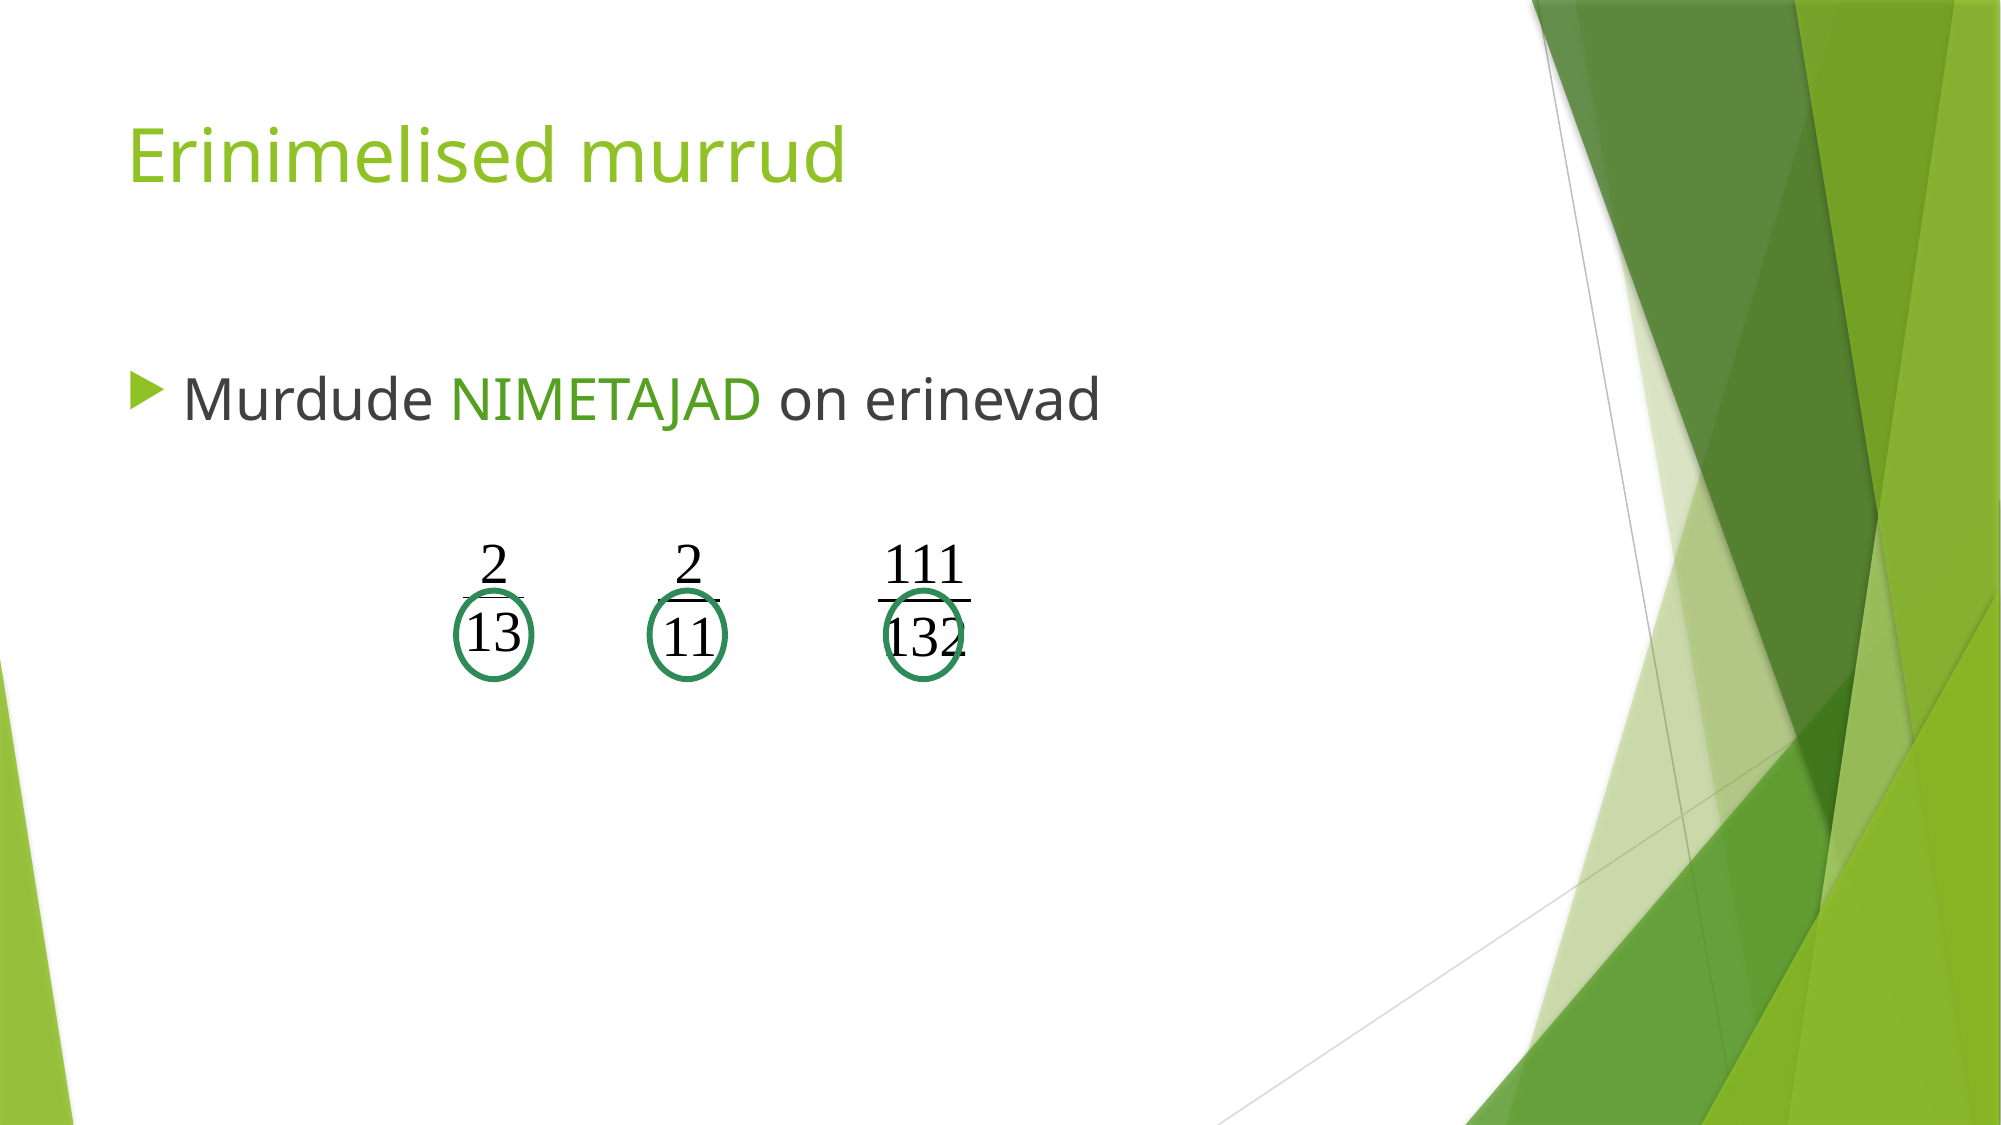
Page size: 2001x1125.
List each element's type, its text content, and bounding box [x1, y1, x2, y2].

chart [456, 531, 532, 615]
title Erinimelised murrud [111, 99, 1522, 317]
chart [869, 531, 980, 669]
chart [456, 655, 461, 664]
chart [889, 594, 958, 669]
chart [460, 594, 528, 664]
chart [649, 654, 658, 669]
chart [653, 594, 722, 669]
chart [527, 654, 532, 664]
chart [649, 531, 729, 669]
list Murdude NIMETAJAD on erinevad [111, 354, 1522, 992]
